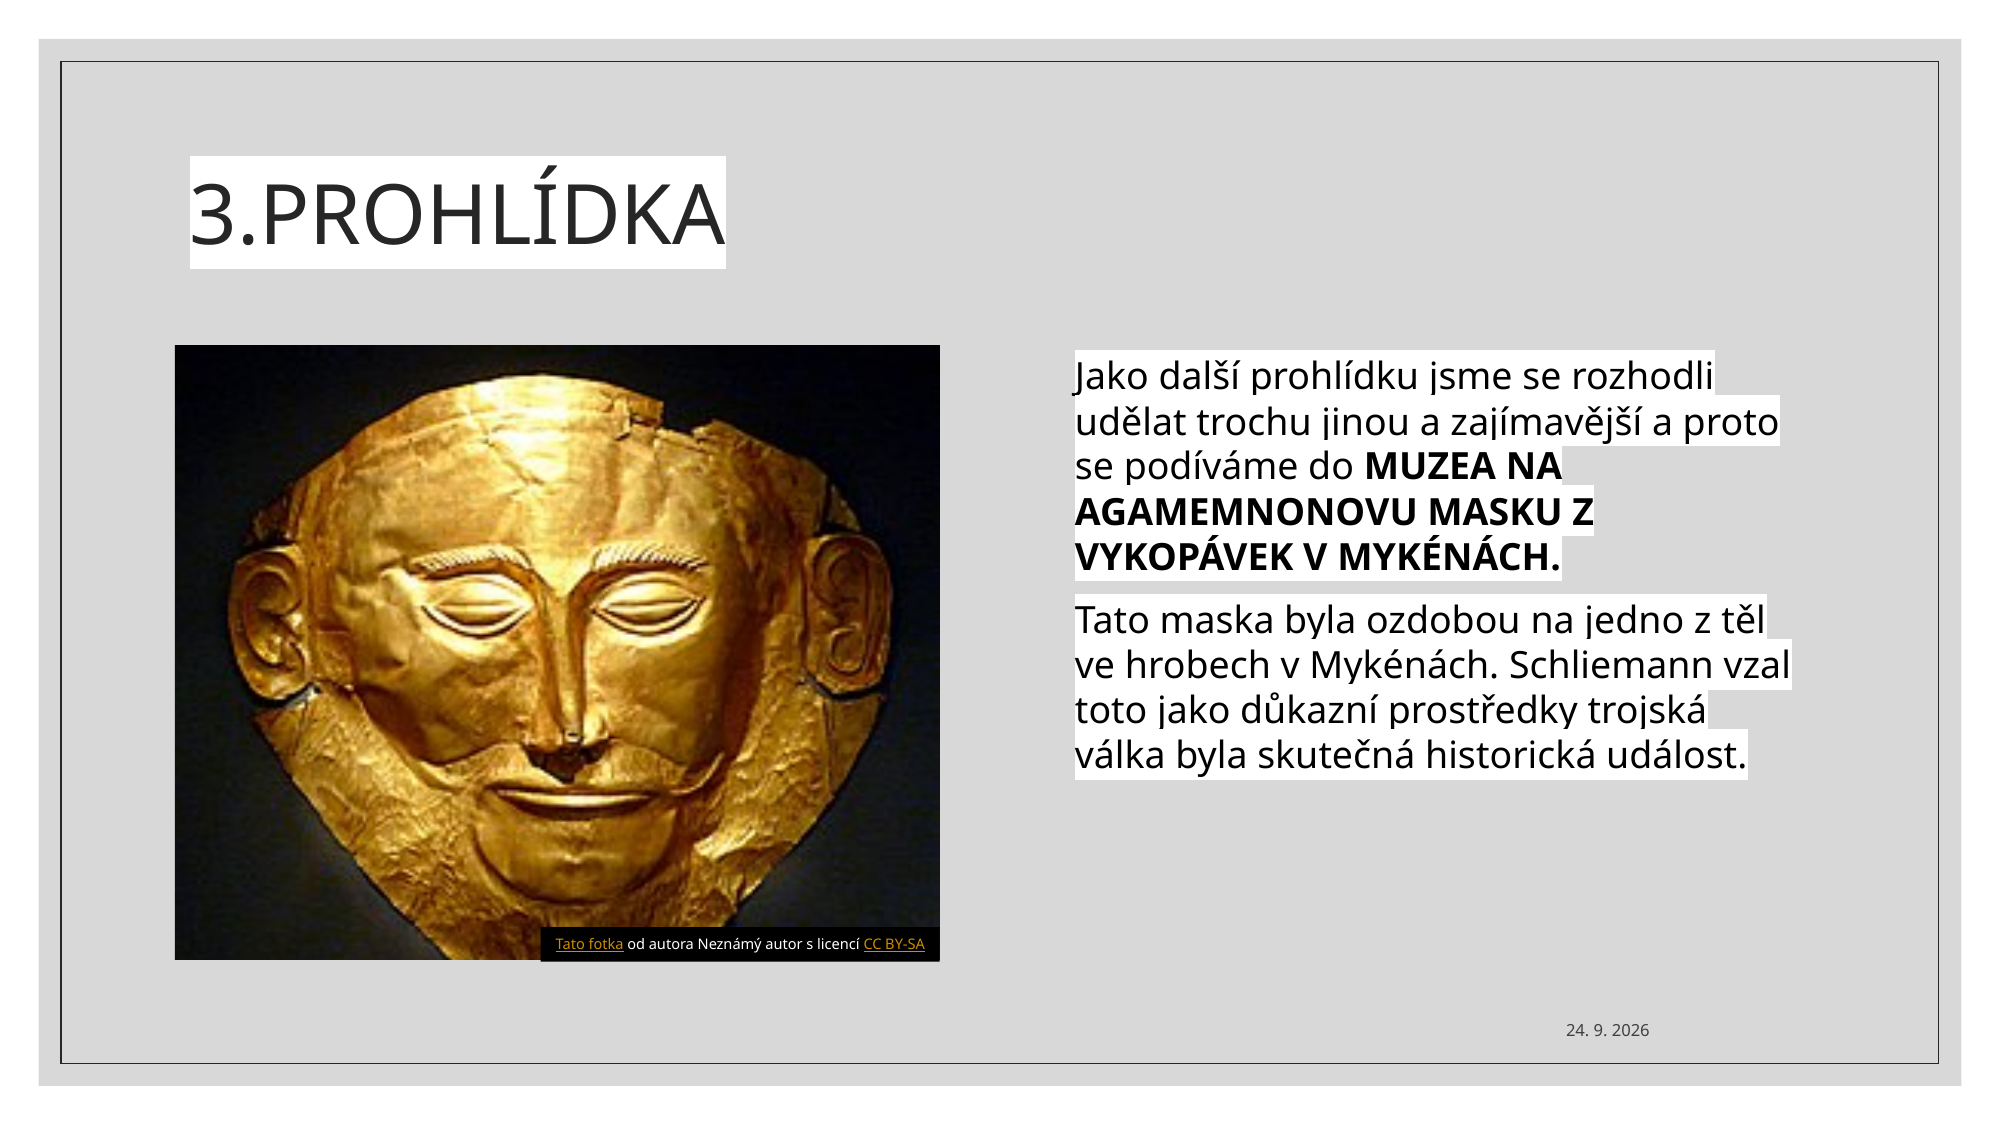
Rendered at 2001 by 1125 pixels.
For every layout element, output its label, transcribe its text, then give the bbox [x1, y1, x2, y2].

text_box Tato fotka od autora Neznámý autor s licencí CC BY-SA [540, 927, 940, 962]
picture [174, 345, 940, 960]
slide_number 7. 5. 2020 [1190, 990, 1665, 1050]
list Jako další prohlídku jsme se rozhodli udělat trochu jinou a zajímavější a proto se podíváme do MUZEA NA AGAMEMNONOVU MASKU Z VYKOPÁVEK V MYKÉNÁCH. Tato maska byla ozdobou na jedno z těl ve hrobech v Mykénách. Schliemann vzal toto jako důkazní prostředky trojská válka byla skutečná historická událost. [1059, 345, 1825, 960]
title 3.PROHLÍDKA [174, 105, 1825, 331]
